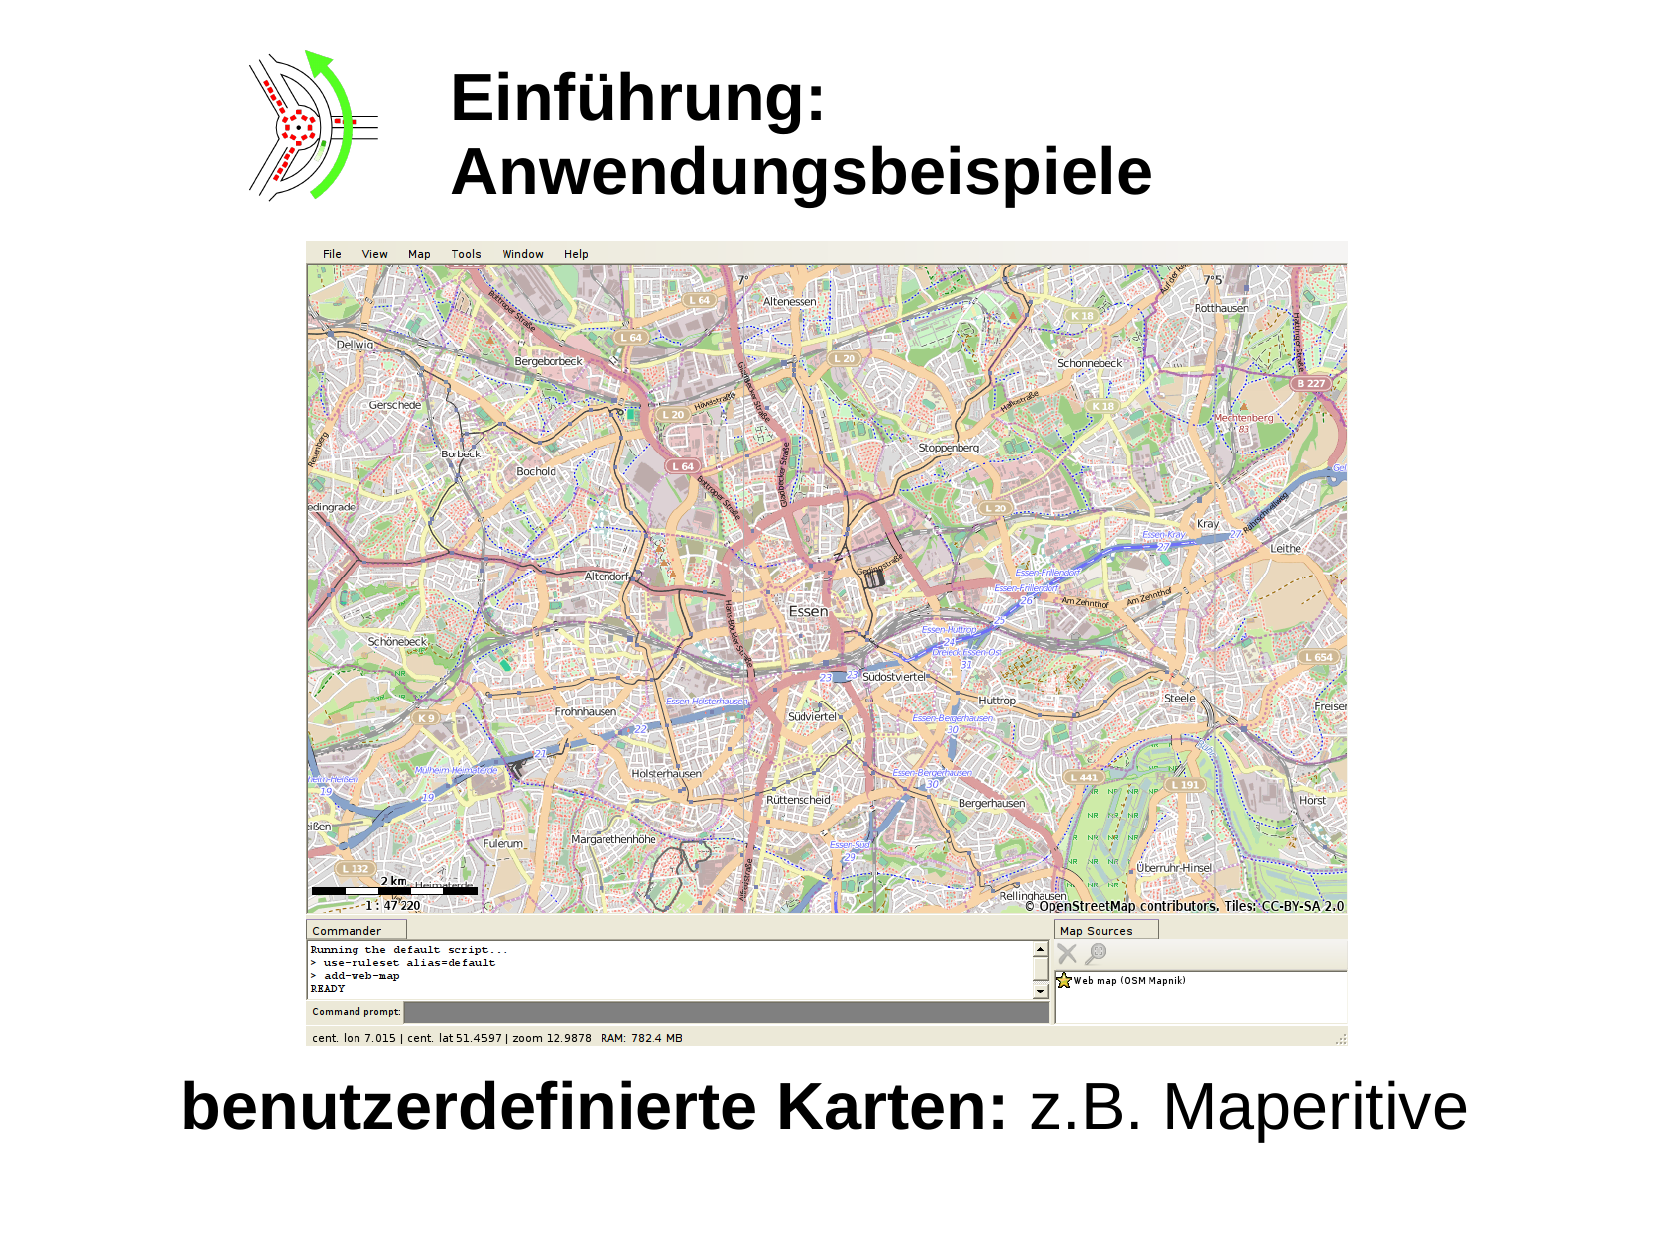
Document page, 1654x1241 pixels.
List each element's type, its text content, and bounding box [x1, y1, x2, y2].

text_box benutzerdefinierte Karten: z.B. Maperitive [165, 1061, 1488, 1152]
picture [306, 241, 1348, 1046]
text_box Einführung: Anwendungsbeispiele [435, 52, 1171, 217]
picture [232, 49, 390, 206]
